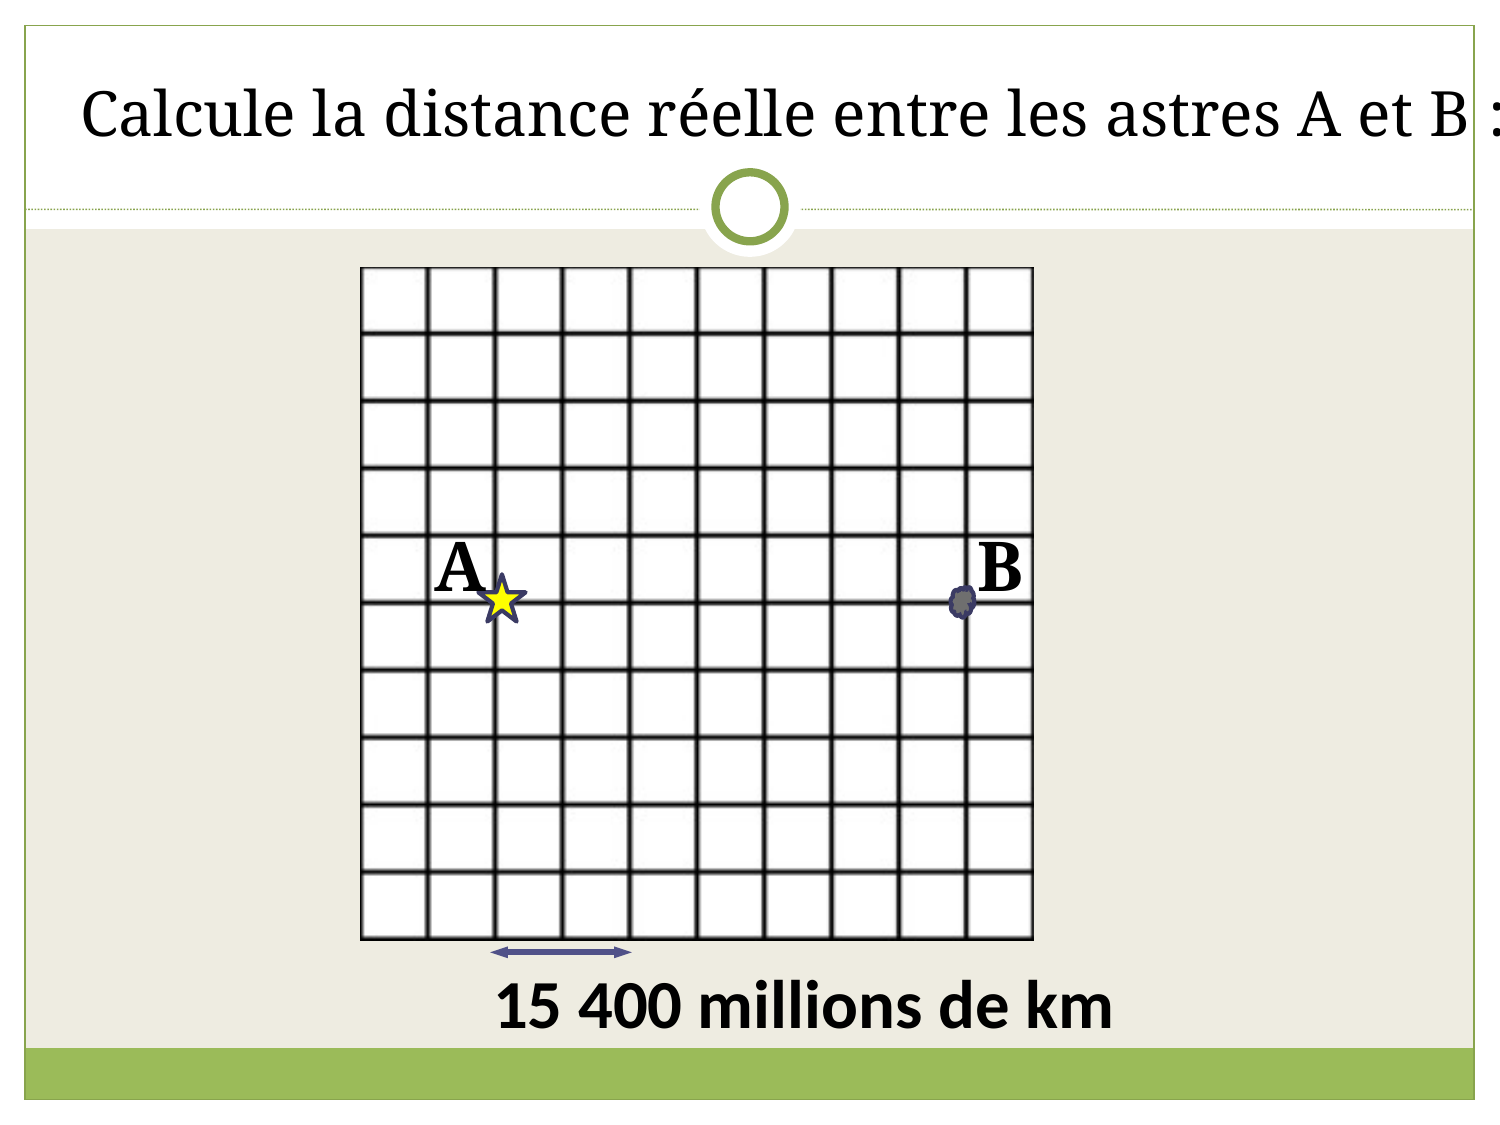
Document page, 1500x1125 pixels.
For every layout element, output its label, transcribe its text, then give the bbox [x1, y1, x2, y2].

text_box A [419, 515, 501, 613]
picture [360, 267, 1034, 942]
text_box 15 400 millions de km [478, 952, 1138, 1051]
text_box [487, 613, 499, 622]
text_box Calcule la distance réelle entre les astres A et B : [64, 66, 1430, 158]
text_box [950, 587, 975, 618]
text_box B [962, 515, 1039, 613]
text_box [501, 574, 526, 622]
